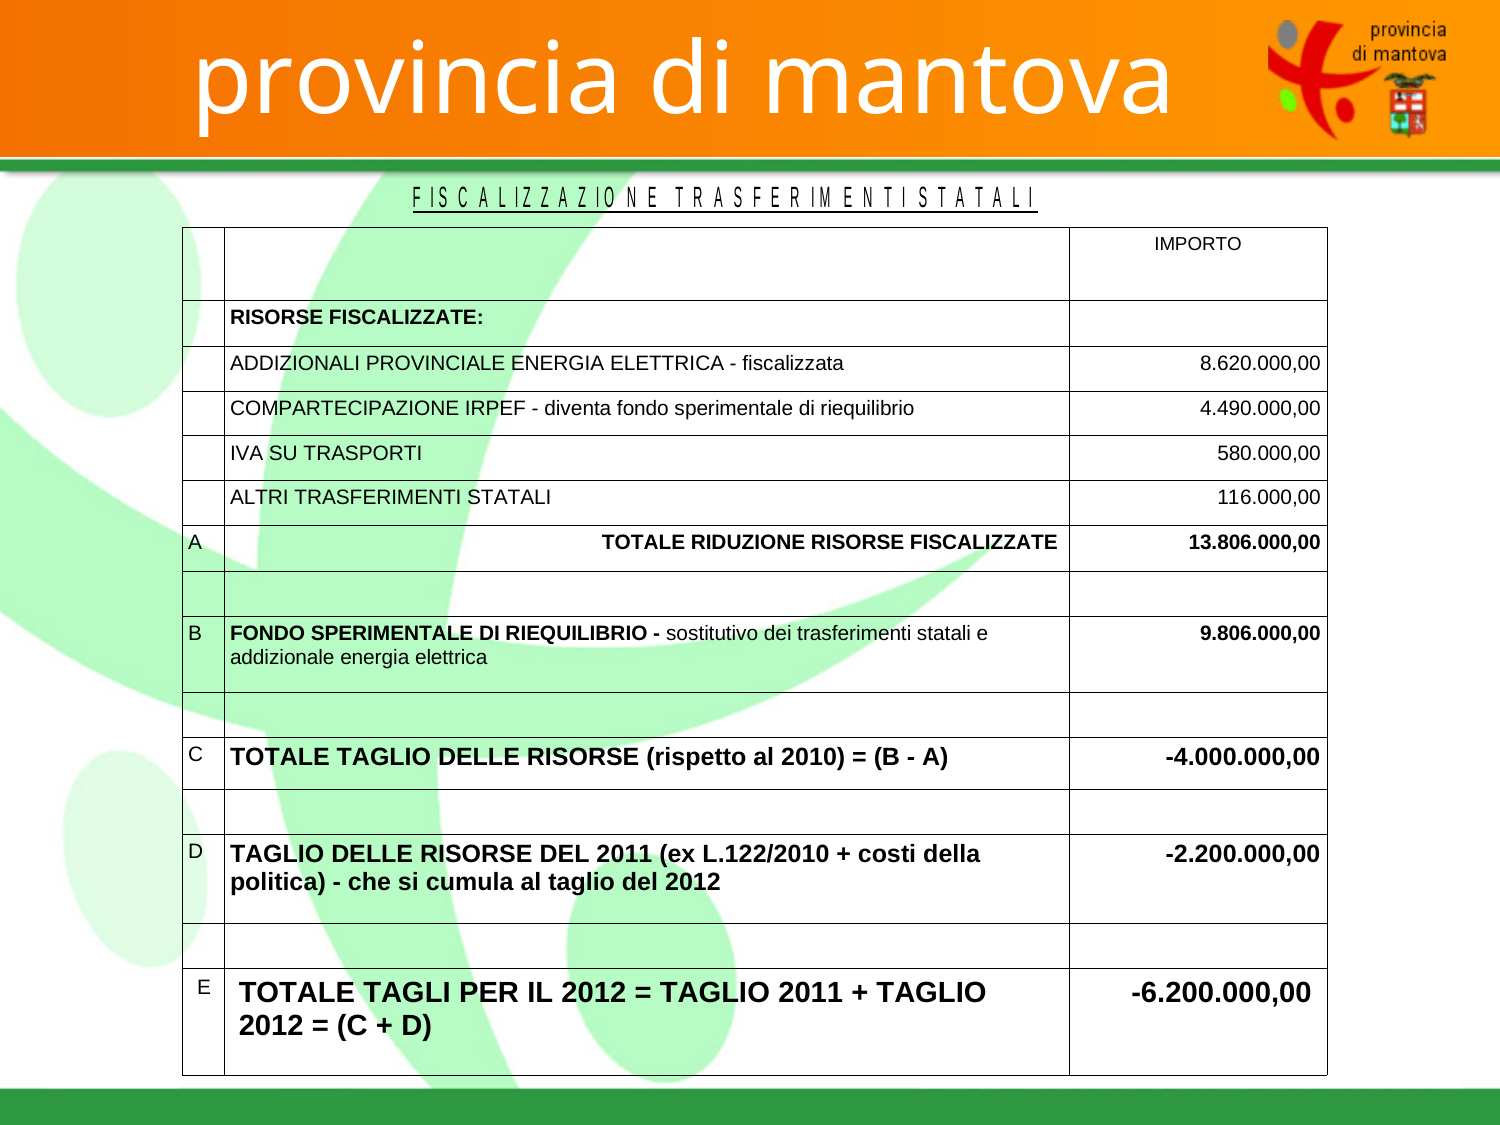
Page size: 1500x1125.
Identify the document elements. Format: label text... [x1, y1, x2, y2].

table_cell [225, 790, 1069, 834]
table_cell 9.806.000,00 [1070, 617, 1327, 692]
table_cell 116.000,00 [1070, 481, 1327, 525]
table_header IMPORTO [1070, 228, 1327, 300]
table_cell [1070, 572, 1327, 616]
table_cell ALTRI TRASFERIMENTI STATALI [225, 481, 1069, 525]
table_cell TOTALE TAGLIO DELLE RISORSE (rispetto al 2010) = (B - A) [225, 738, 1069, 789]
table_cell [183, 693, 224, 737]
table_cell 4.490.000,00 [1070, 392, 1327, 435]
table_cell TOTALE RIDUZIONE RISORSE FISCALIZZATE [225, 526, 1069, 571]
table_cell [183, 347, 224, 391]
picture [0, 157, 1500, 1125]
table_cell TAGLIO DELLE RISORSE DEL 2011 (ex L.122/2010 + costi della politica) - che si cumula al taglio del 2012 [225, 835, 1069, 923]
table_cell -6.200.000,00 [1070, 969, 1327, 1075]
table_cell RISORSE FISCALIZZATE: [225, 301, 1069, 346]
table_cell [225, 693, 1069, 737]
table_cell B [183, 617, 224, 692]
table_header [183, 228, 224, 300]
table_cell C [183, 738, 224, 789]
table_cell [183, 924, 224, 968]
table_cell [1070, 301, 1327, 346]
table_cell [183, 572, 224, 616]
table_cell [183, 436, 224, 480]
picture [1267, 15, 1452, 142]
table_cell A [183, 526, 224, 571]
table_cell 13.806.000,00 [1070, 526, 1327, 571]
table_cell 580.000,00 [1070, 436, 1327, 480]
table_cell [225, 572, 1069, 616]
table_cell [183, 301, 224, 346]
table_cell E [183, 969, 224, 1075]
table_cell [1070, 693, 1327, 737]
table_cell TOTALE TAGLI PER IL 2012 = TAGLIO 2011 + TAGLIO 2012 = (C + D) [225, 969, 1069, 1075]
table_cell [183, 790, 224, 834]
table_cell 8.620.000,00 [1070, 347, 1327, 391]
table_cell [183, 392, 224, 435]
table_cell IVA SU TRASPORTI [225, 436, 1069, 480]
table_cell ADDIZIONALI PROVINCIALE ENERGIA ELETTRICA - fiscalizzata [225, 347, 1069, 391]
table_cell D [183, 835, 224, 923]
text_box provincia di mantova [176, 5, 1205, 142]
table_cell -2.200.000,00 [1070, 835, 1327, 923]
table_cell [225, 924, 1069, 968]
table_cell [1070, 924, 1327, 968]
table_cell [1070, 790, 1327, 834]
table_cell COMPARTECIPAZIONE IRPEF - diventa fondo sperimentale di riequilibrio [225, 392, 1069, 435]
table_header [225, 228, 1069, 300]
table_cell -4.000.000,00 [1070, 738, 1327, 789]
table_cell [183, 481, 224, 525]
table_cell FONDO SPERIMENTALE DI RIEQUILIBRIO - sostitutivo dei trasferimenti statali e addizionale energia elettrica [225, 617, 1069, 692]
